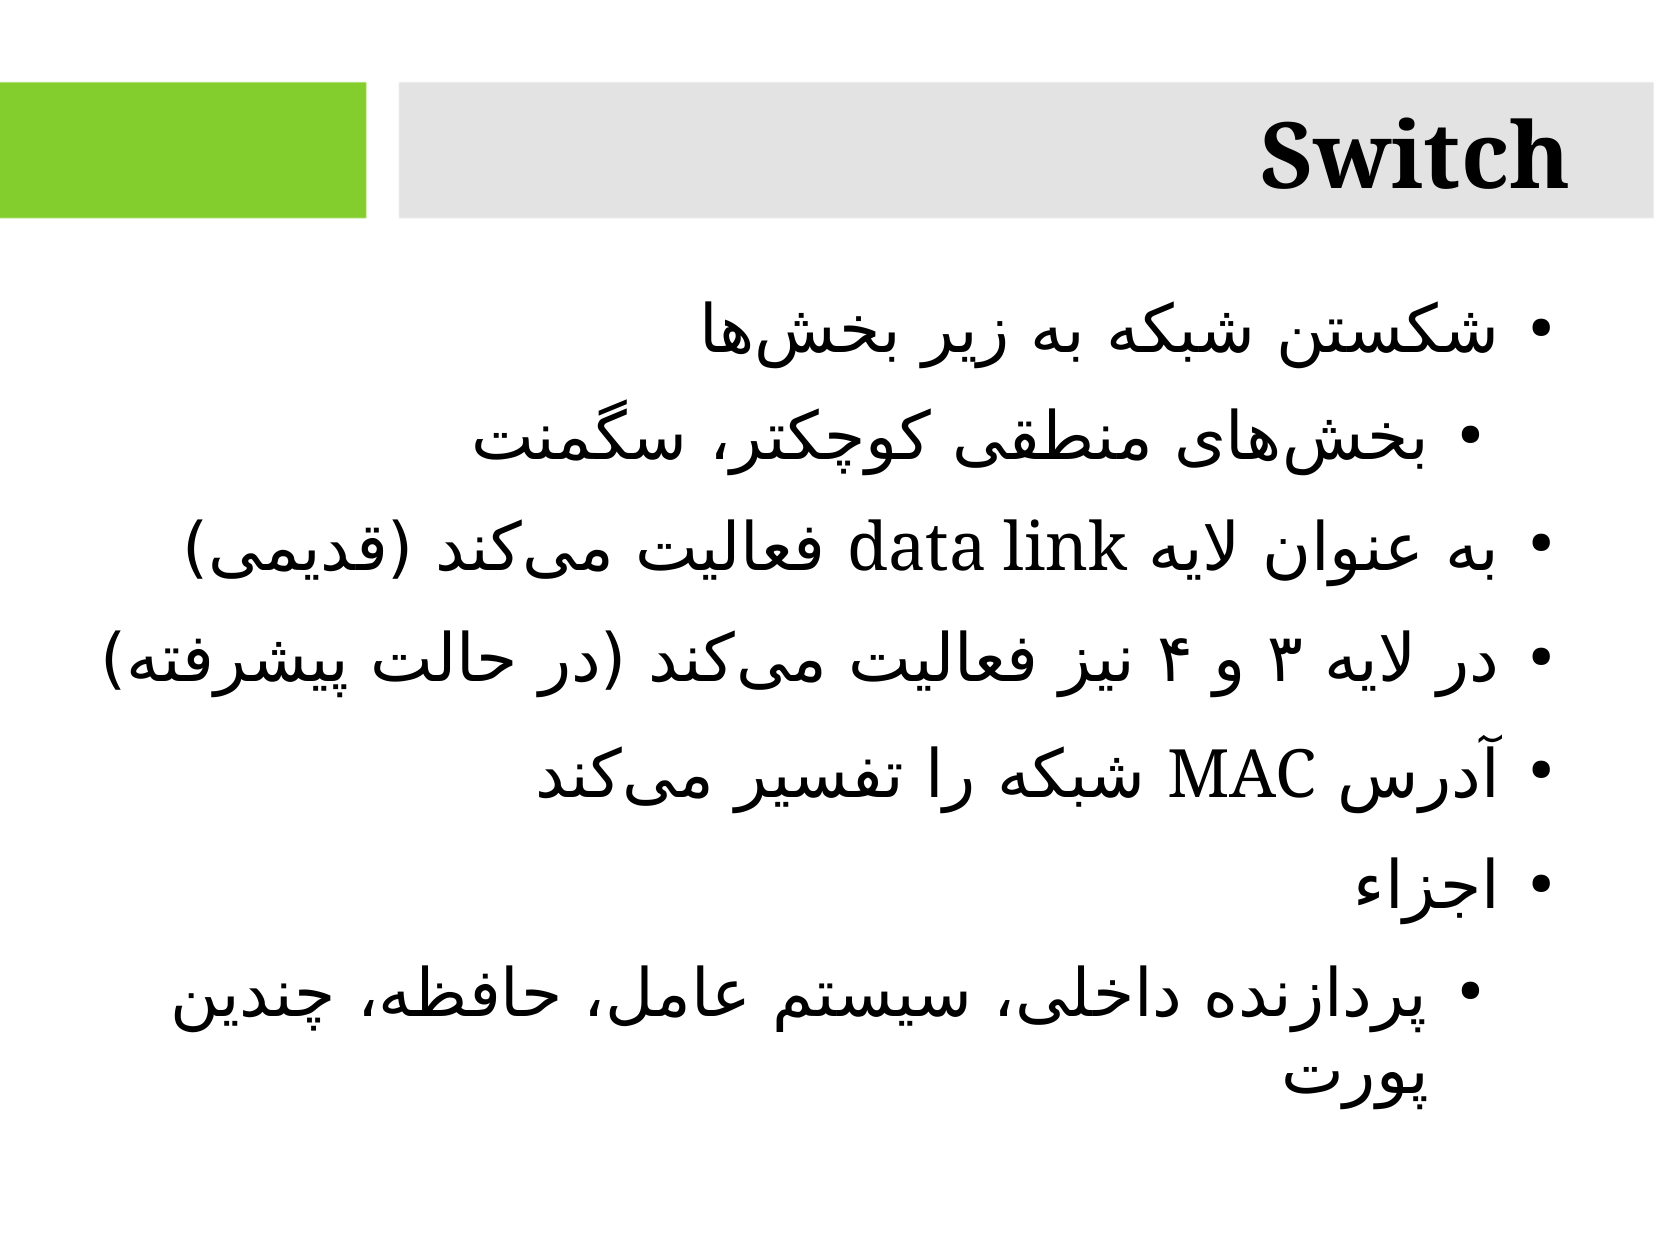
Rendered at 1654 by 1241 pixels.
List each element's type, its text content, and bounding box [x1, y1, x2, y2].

title Switch [82, 49, 1571, 257]
picture [0, 0, 1654, 1241]
list شکستن شبکه به زیر بخش‌ها بخش‌های منطقی کوچکتر، سگمنت به عنوان لایه data link فعالیت می‌کند (قدیمی) در لایه ۳ و ۴ نیز فعالیت می‌کند (در حالت پیشرفته) آدرس MAC شبکه را تفسیر می‌کند اجزاء پردازنده داخلی، سیستم عامل، حافظه، چندین پورت [82, 290, 1571, 1182]
